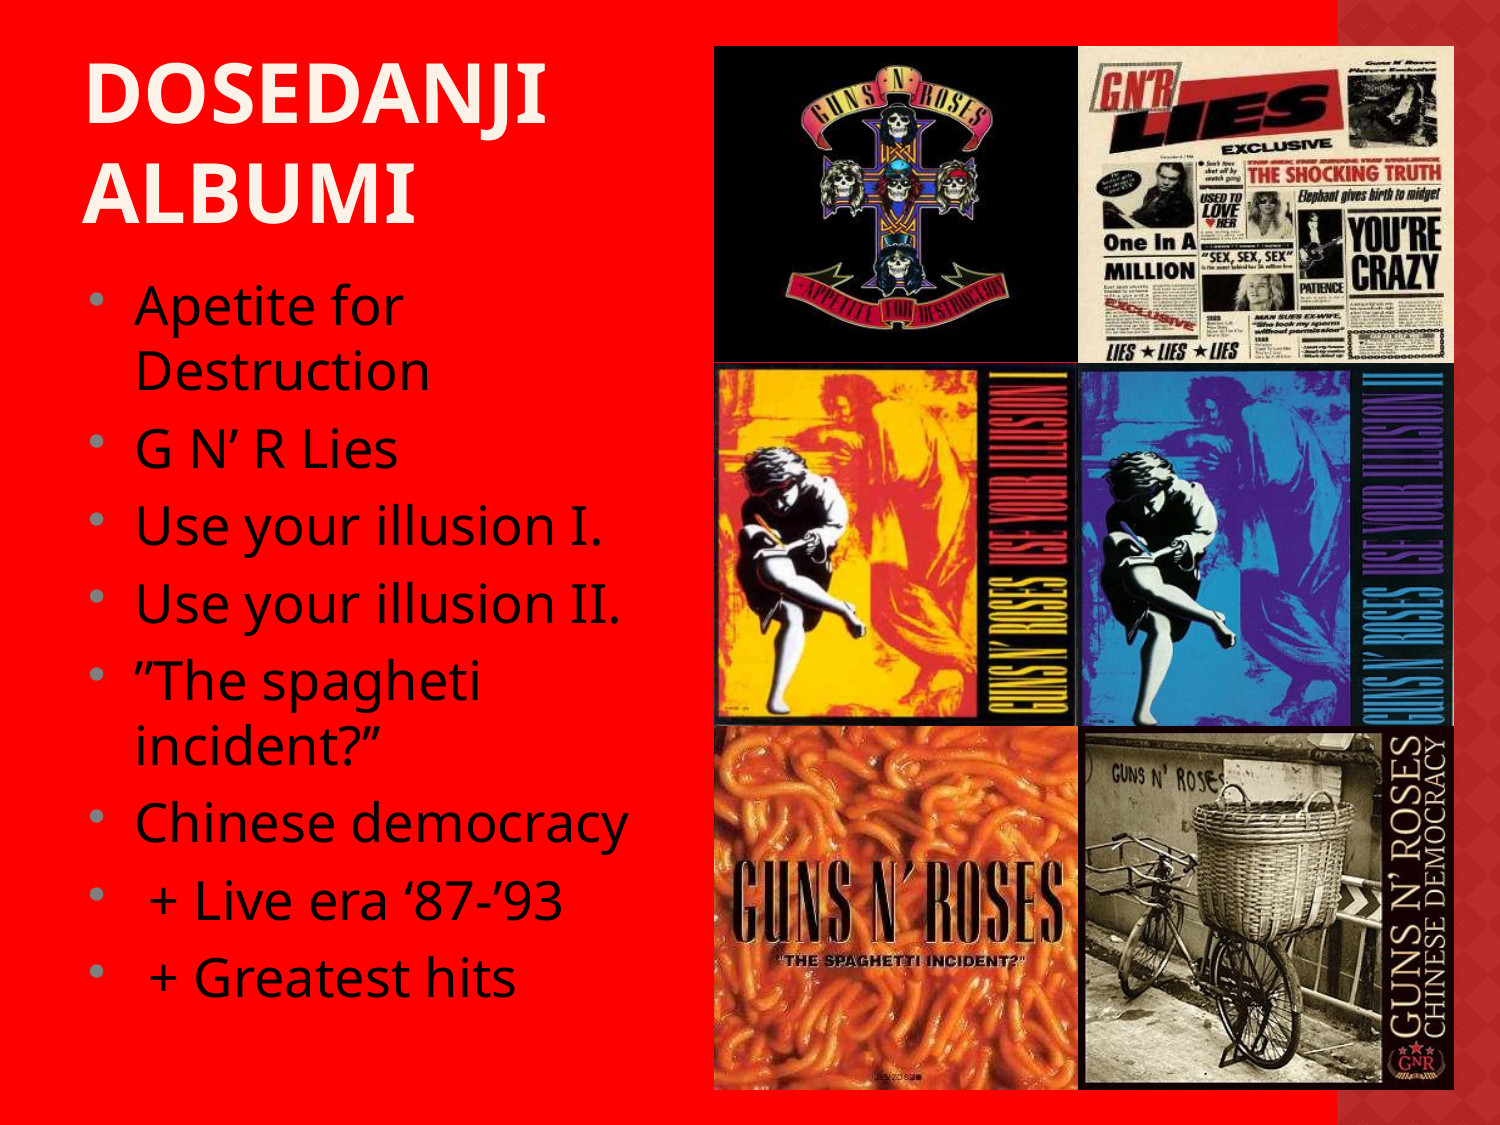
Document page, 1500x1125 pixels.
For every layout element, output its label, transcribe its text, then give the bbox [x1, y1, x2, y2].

title DOSEDANJI ALBUMI [75, 52, 575, 240]
list Apetite for Destruction G N’ R Lies Use your illusion I. Use your illusion II. ’’The spagheti incident?’’ Chinese democracy + Live era ‘87-’93 + Greatest hits [75, 264, 692, 1060]
picture [714, 46, 1454, 1090]
